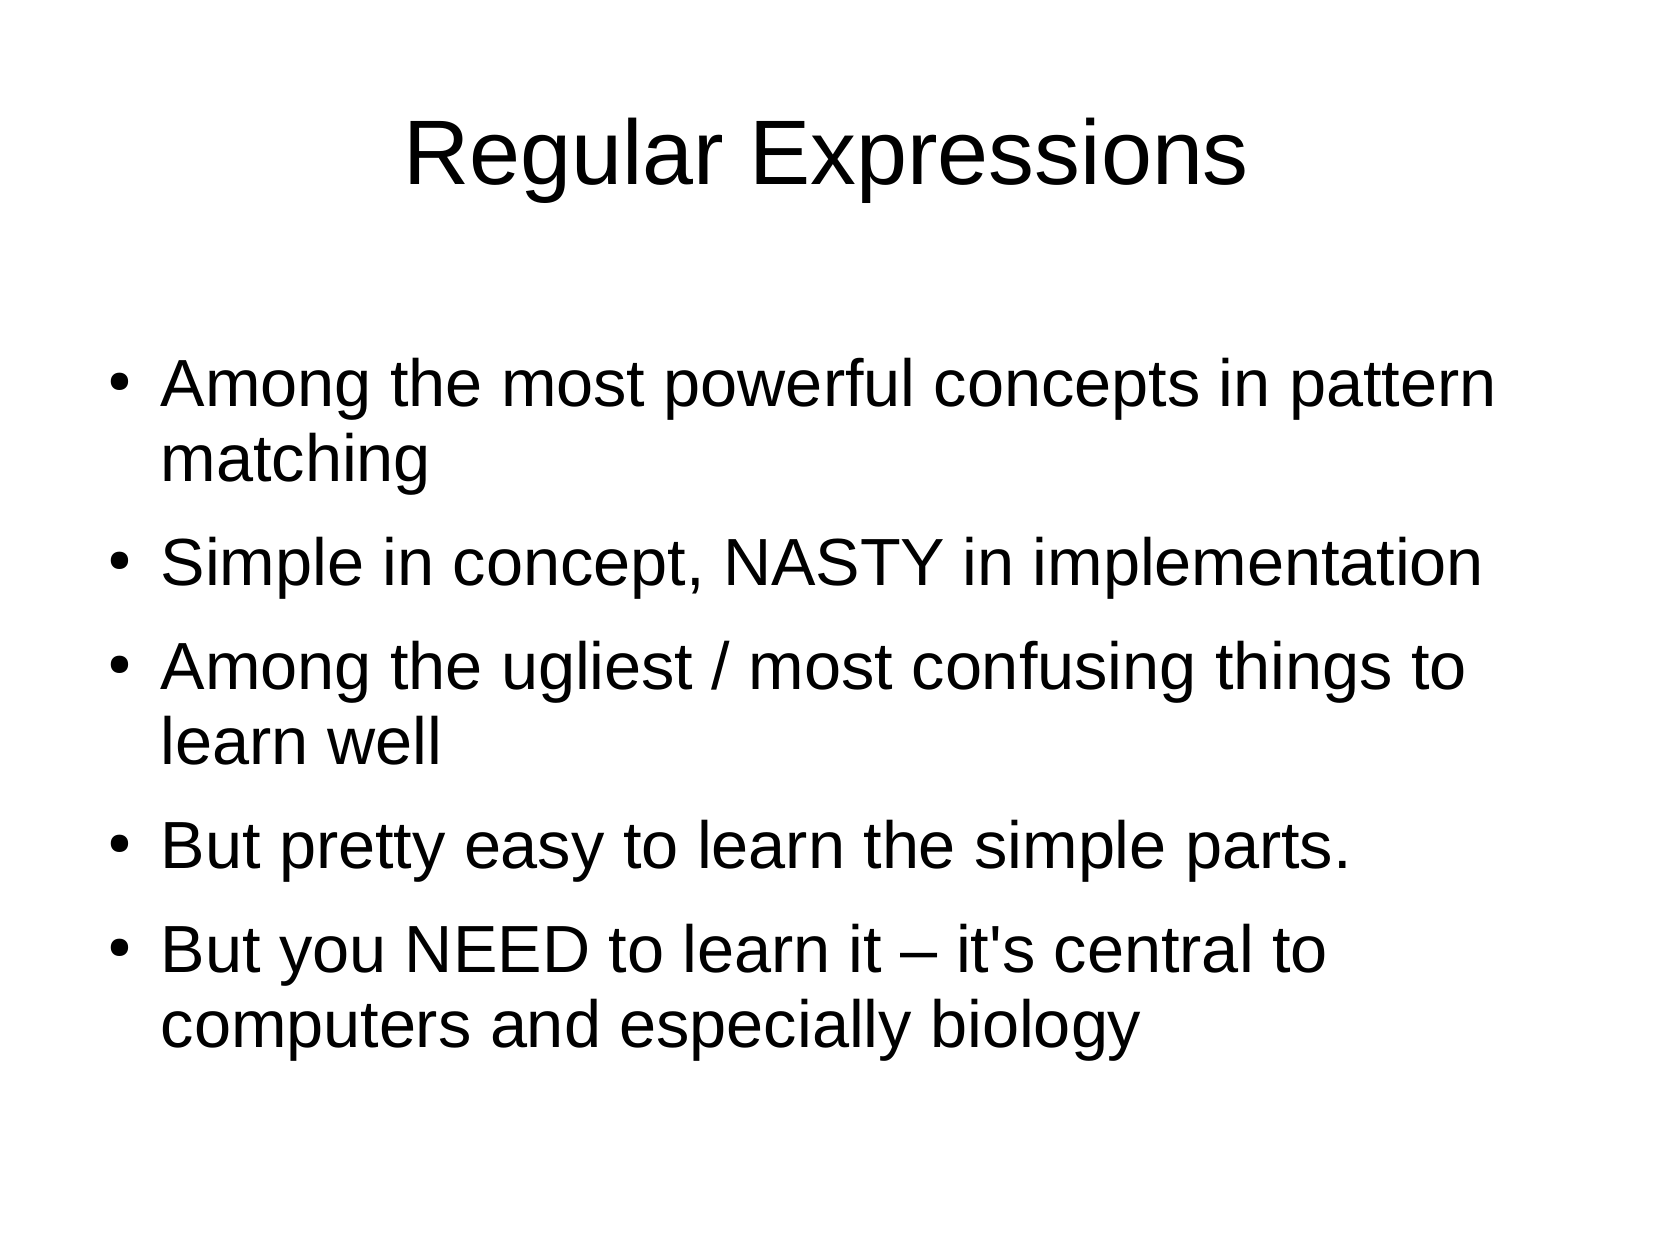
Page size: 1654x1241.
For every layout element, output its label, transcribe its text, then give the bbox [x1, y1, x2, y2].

list Among the most powerful concepts in pattern matching Simple in concept, NASTY in implementation Among the ugliest / most confusing things to learn well But pretty easy to learn the simple parts. But you NEED to learn it – it's central to computers and especially biology [90, 345, 1546, 1066]
title Regular Expressions [82, 49, 1571, 257]
